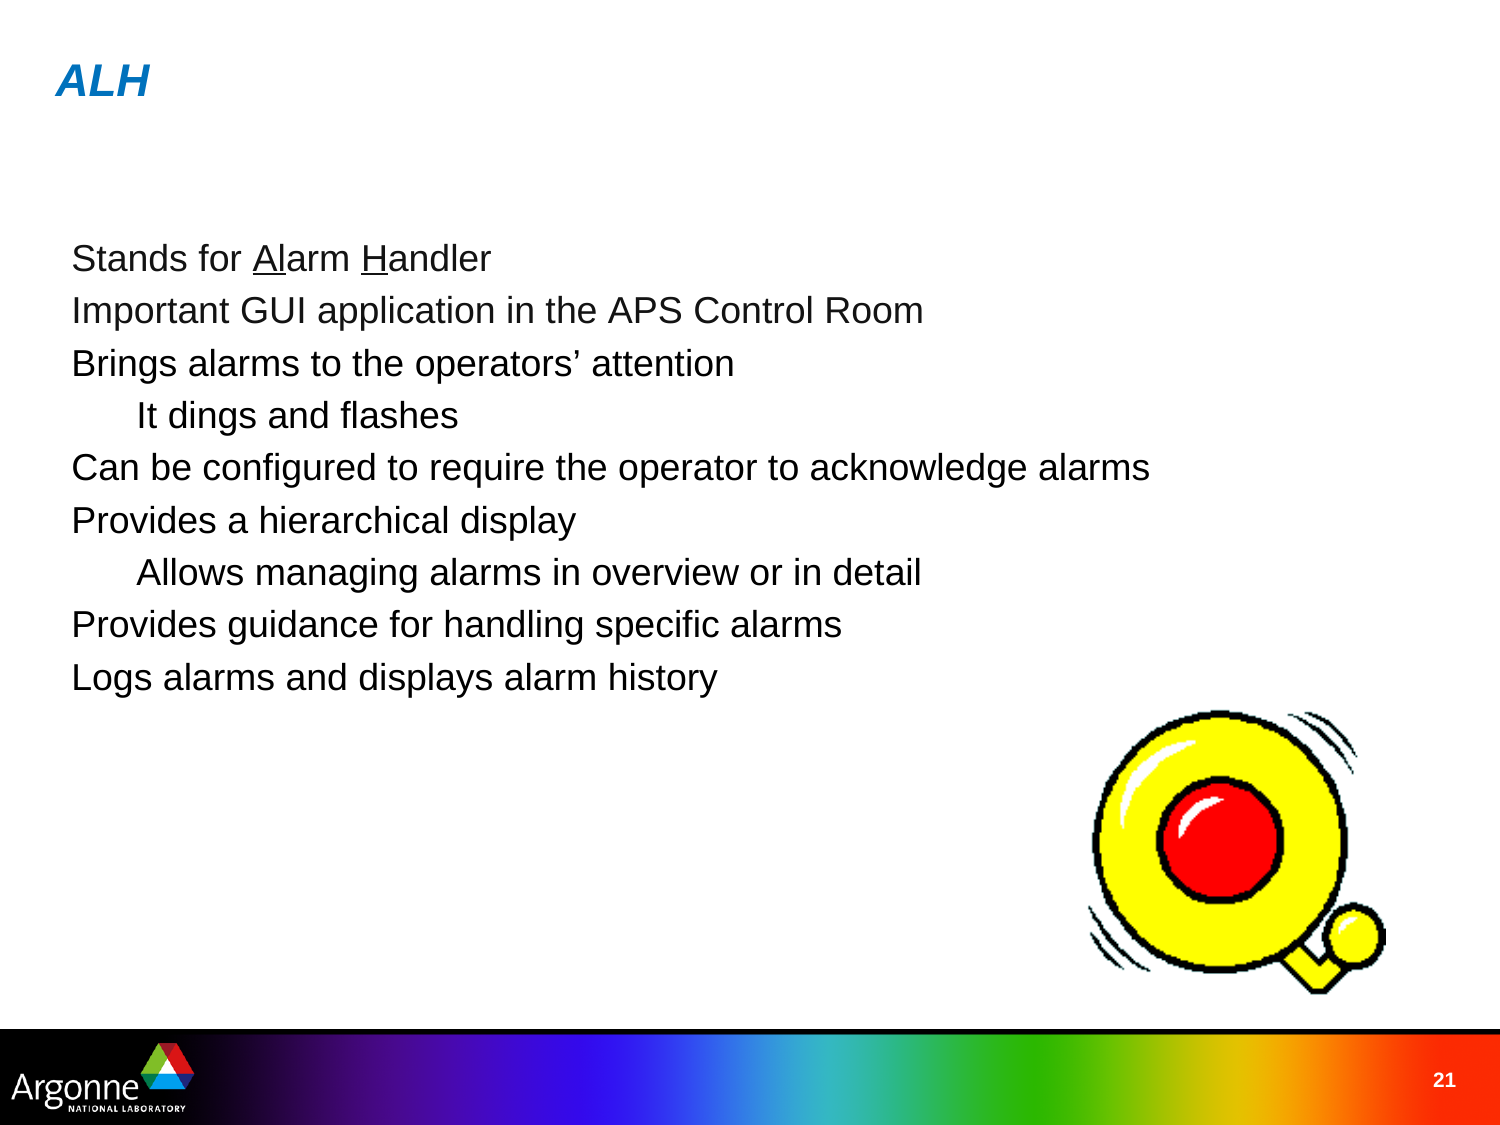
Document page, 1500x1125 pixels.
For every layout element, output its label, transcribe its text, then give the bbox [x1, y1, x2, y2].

picture [1085, 705, 1386, 1007]
picture [0, 1029, 1500, 1125]
list Stands for Alarm Handler Important GUI application in the APS Control Room Brings alarms to the operators’ attention It dings and flashes Can be configured to require the operator to acknowledge alarms Provides a hierarchical display Allows managing alarms in overview or in detail Provides guidance for handling specific alarms Logs alarms and displays alarm history [56, 229, 1359, 830]
title ALH [55, 48, 1361, 118]
